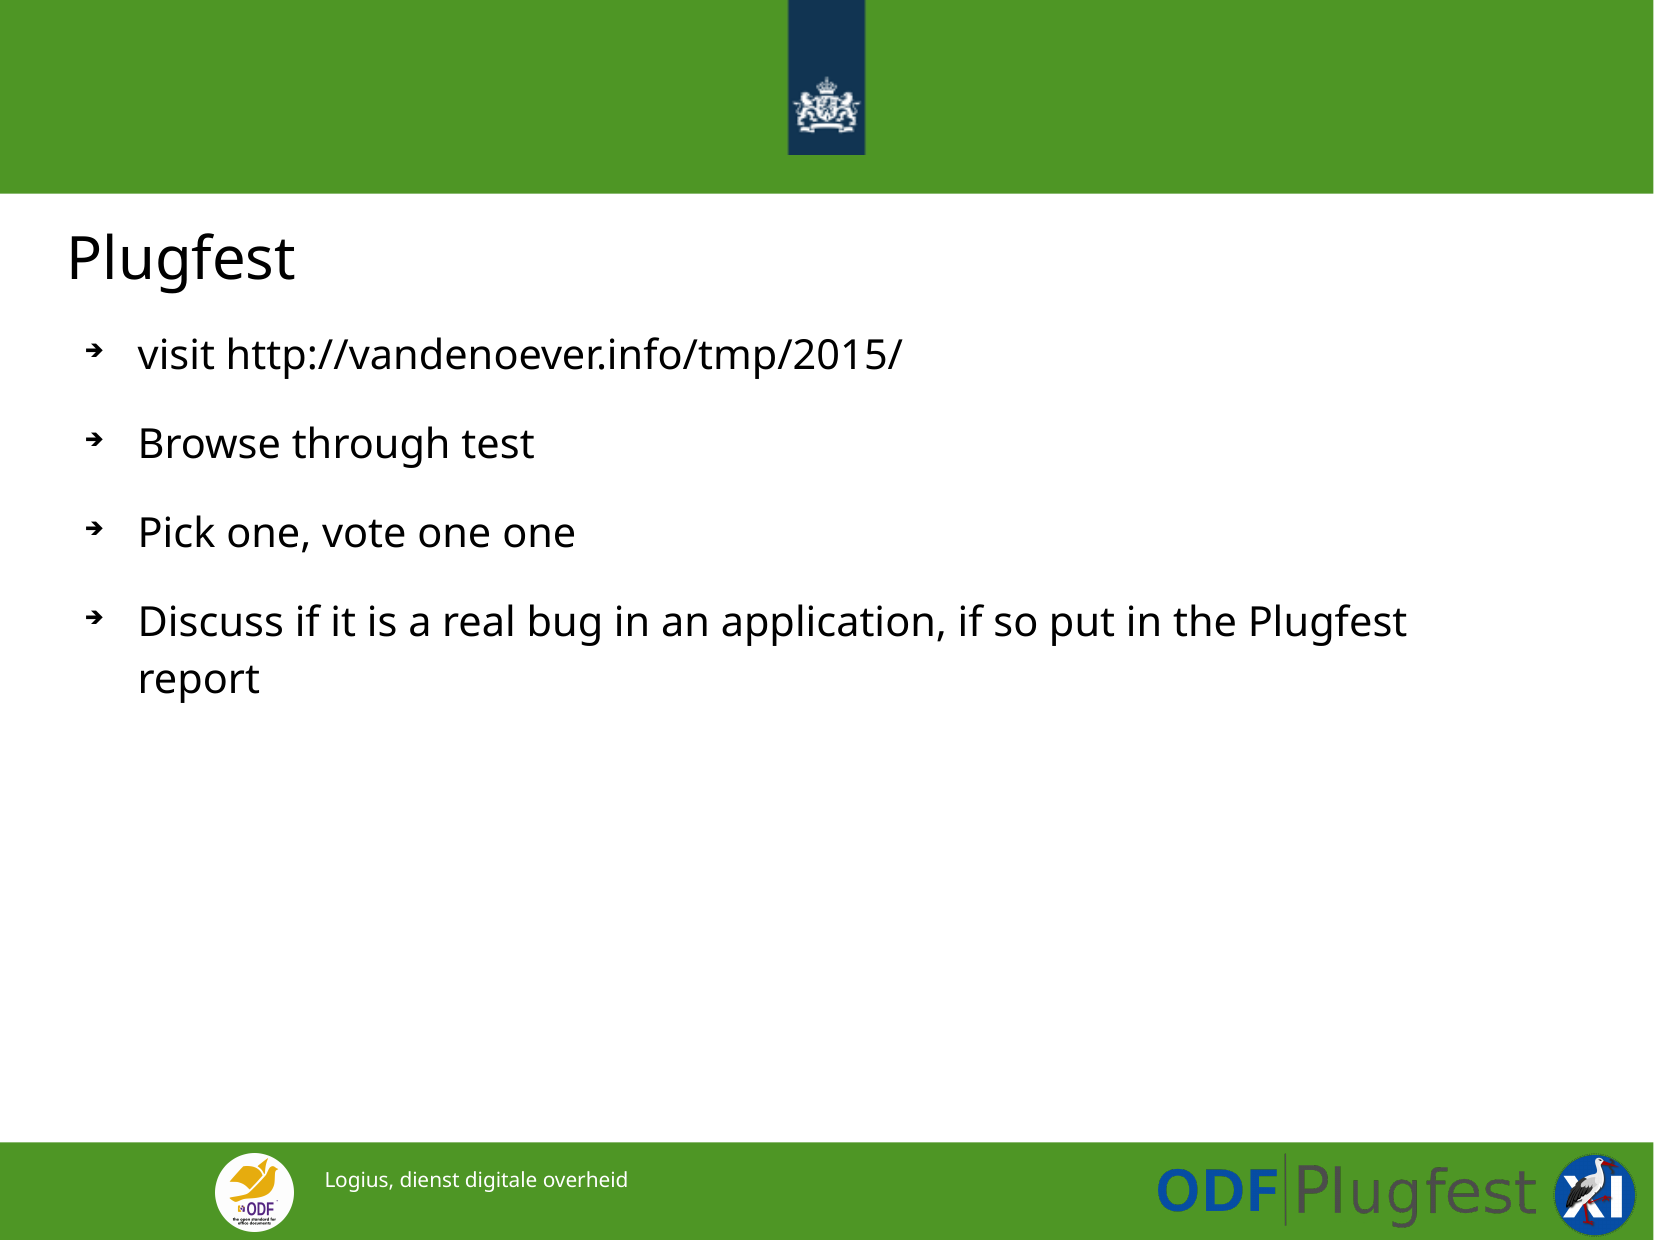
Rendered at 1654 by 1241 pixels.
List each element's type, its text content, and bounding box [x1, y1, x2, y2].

title Plugfest [66, 205, 1486, 309]
picture [215, 1153, 294, 1232]
picture [0, 0, 1654, 155]
picture [1158, 1153, 1654, 1237]
list visit http://vandenoever.info/tmp/2015/ Browse through test Pick one, vote one one Discuss if it is a real bug in an application, if so put in the Plugfest report [66, 325, 1488, 1098]
